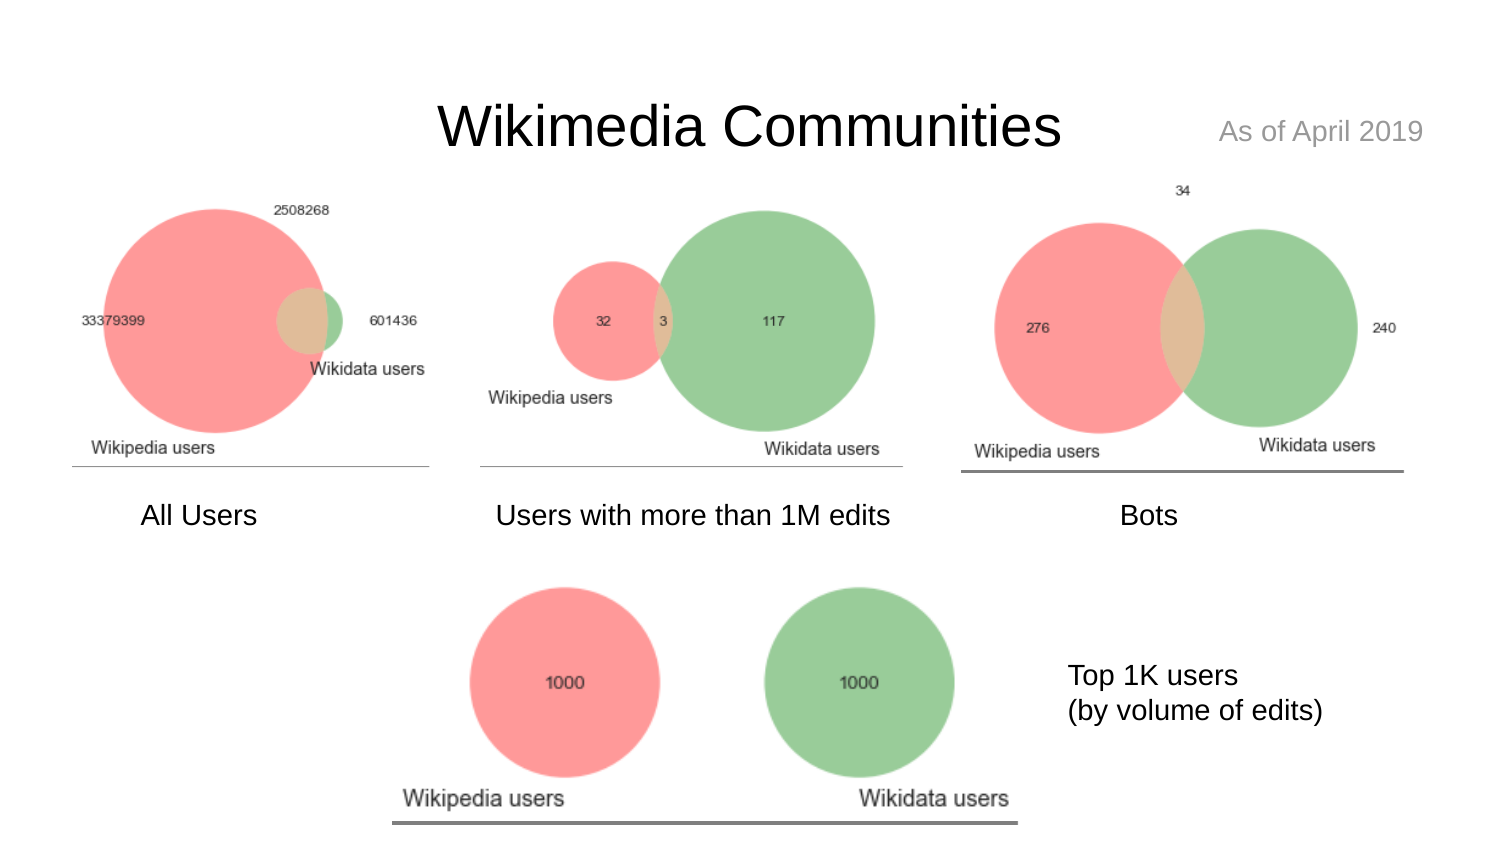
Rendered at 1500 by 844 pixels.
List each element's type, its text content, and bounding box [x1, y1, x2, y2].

text_box As of April 2019 [1203, 97, 1449, 154]
picture [961, 177, 1406, 470]
picture [480, 181, 905, 466]
title Wikimedia Communities [51, 72, 1449, 179]
picture [72, 181, 433, 466]
picture [392, 554, 1020, 821]
text_box Top 1K users (by volume of edits) [1052, 641, 1349, 734]
text_box Bots [1104, 481, 1307, 518]
text_box Users with more than 1M edits [480, 481, 939, 554]
text_box All Users [125, 481, 477, 574]
